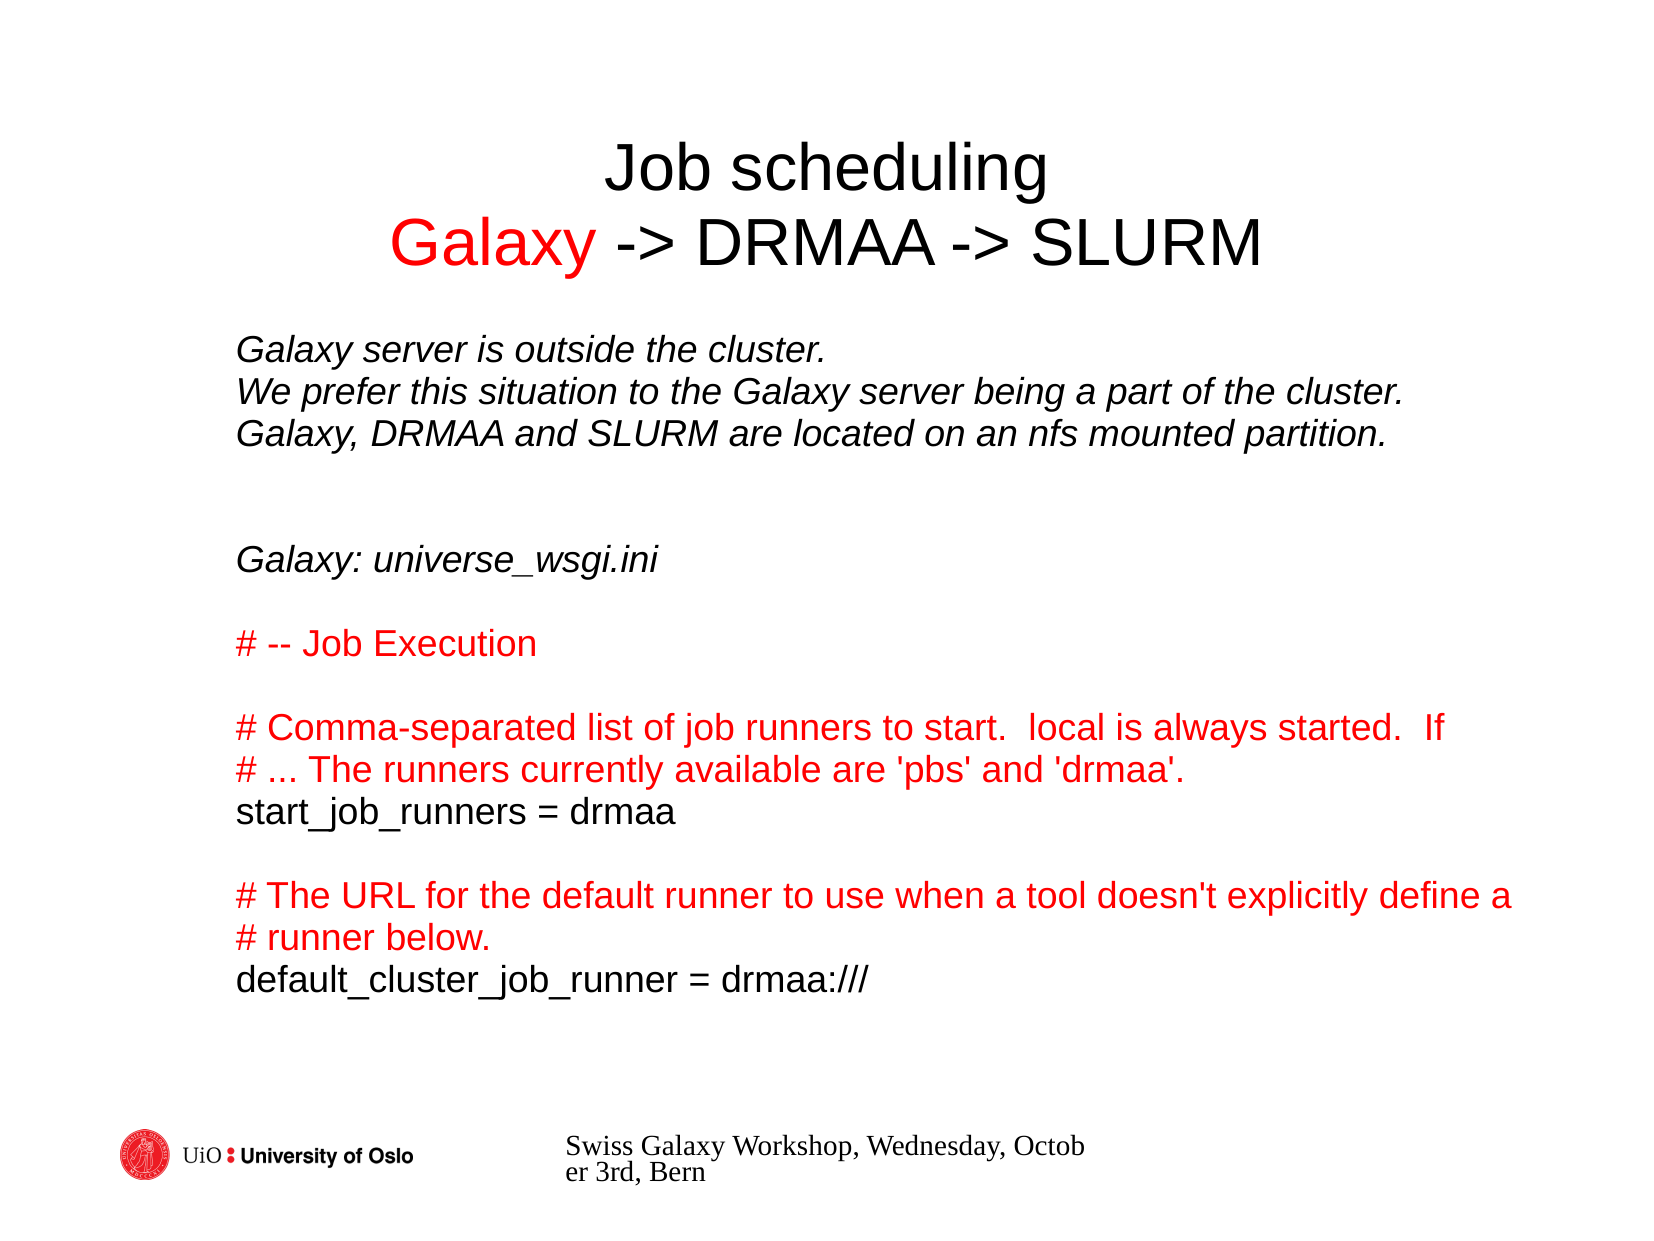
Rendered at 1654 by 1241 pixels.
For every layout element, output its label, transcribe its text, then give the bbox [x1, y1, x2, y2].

text_box Galaxy server is outside the cluster. We prefer this situation to the Galaxy server being a part of the cluster. Galaxy, DRMAA and SLURM are located on an nfs mounted partition. Galaxy: universe_wsgi.ini # -- Job Execution # Comma-separated list of job runners to start. local is always started. If # ... The runners currently available are 'pbs' and 'drmaa'. start_job_runners = drmaa # The URL for the default runner to use when a tool doesn't explicitly define a # runner below. default_cluster_job_runner = drmaa:/// [221, 321, 1527, 1051]
picture [120, 1129, 413, 1180]
title Job scheduling Galaxy -> DRMAA -> SLURM [244, 109, 1411, 301]
